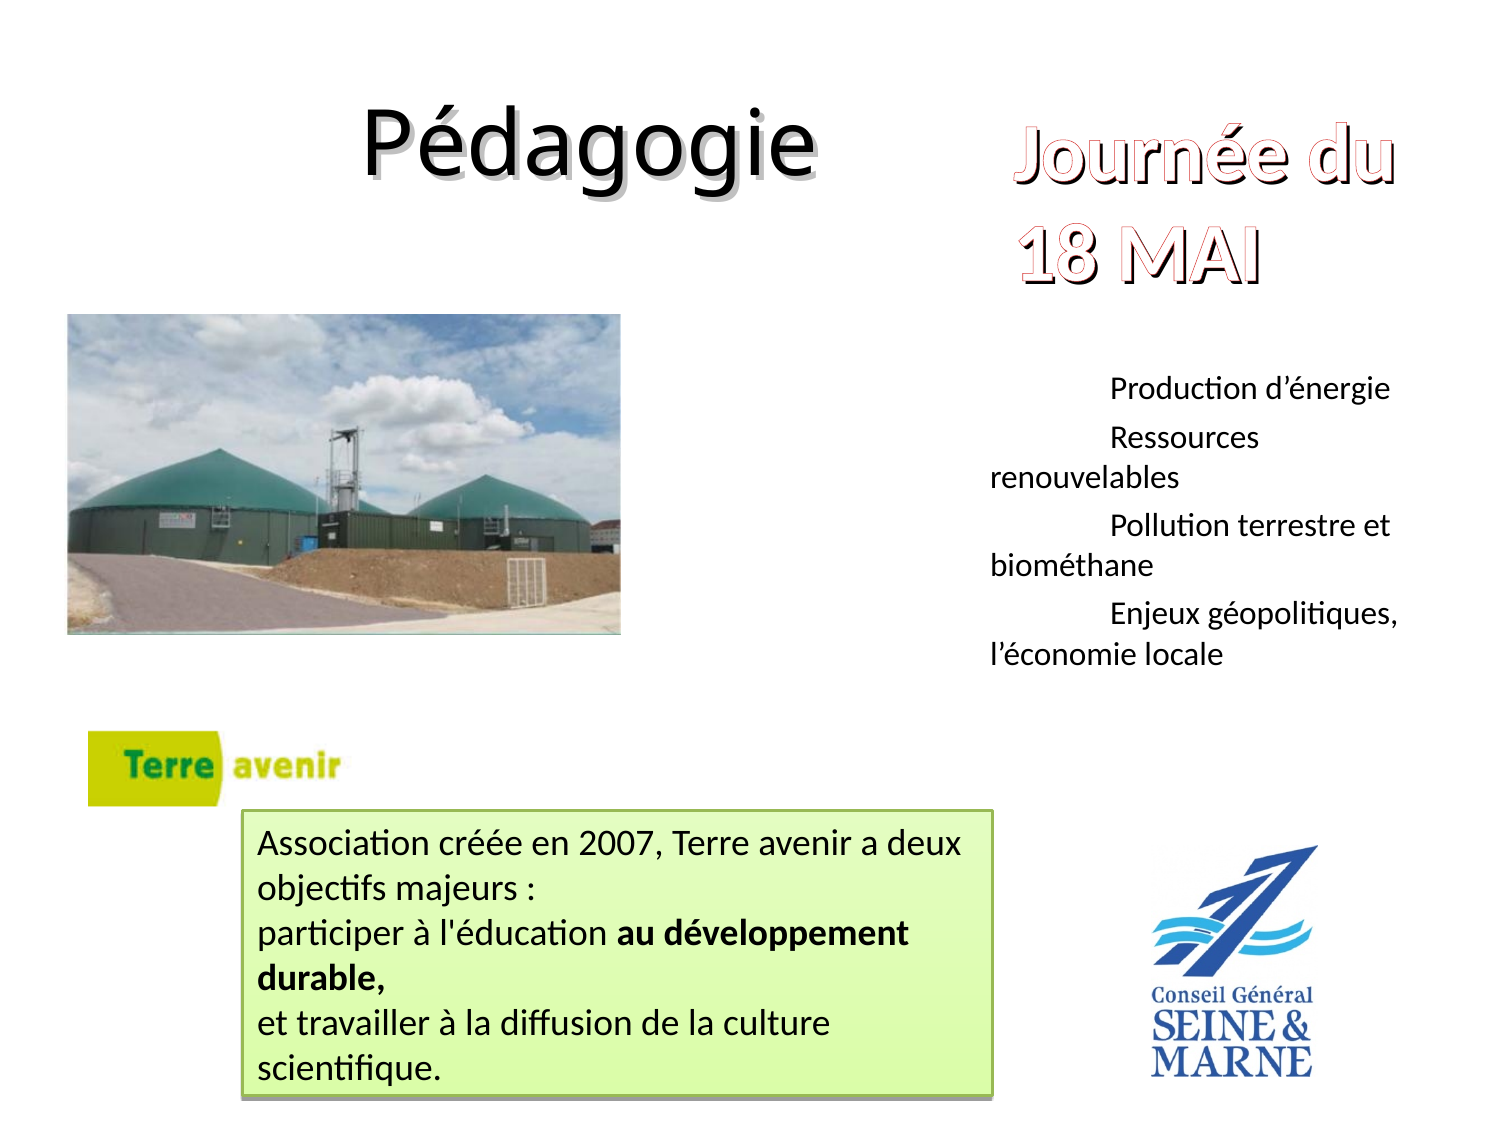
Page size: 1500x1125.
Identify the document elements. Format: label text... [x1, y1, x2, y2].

picture [1151, 846, 1318, 1077]
title Pédagogie [75, 45, 1426, 233]
text_box Journée du 18 MAI [998, 90, 1424, 308]
list Production d’énergie Ressources renouvelables Pollution terrestre et biométhane Enjeux géopolitiques, l’économie locale [75, 262, 1426, 681]
picture [88, 681, 377, 882]
text_box Association créée en 2007, Terre avenir a deux objectifs majeurs : participer à l'éducation au développement durable, et travailler à la diffusion de la culture scientifique. [242, 810, 992, 1096]
picture [64, 314, 621, 635]
